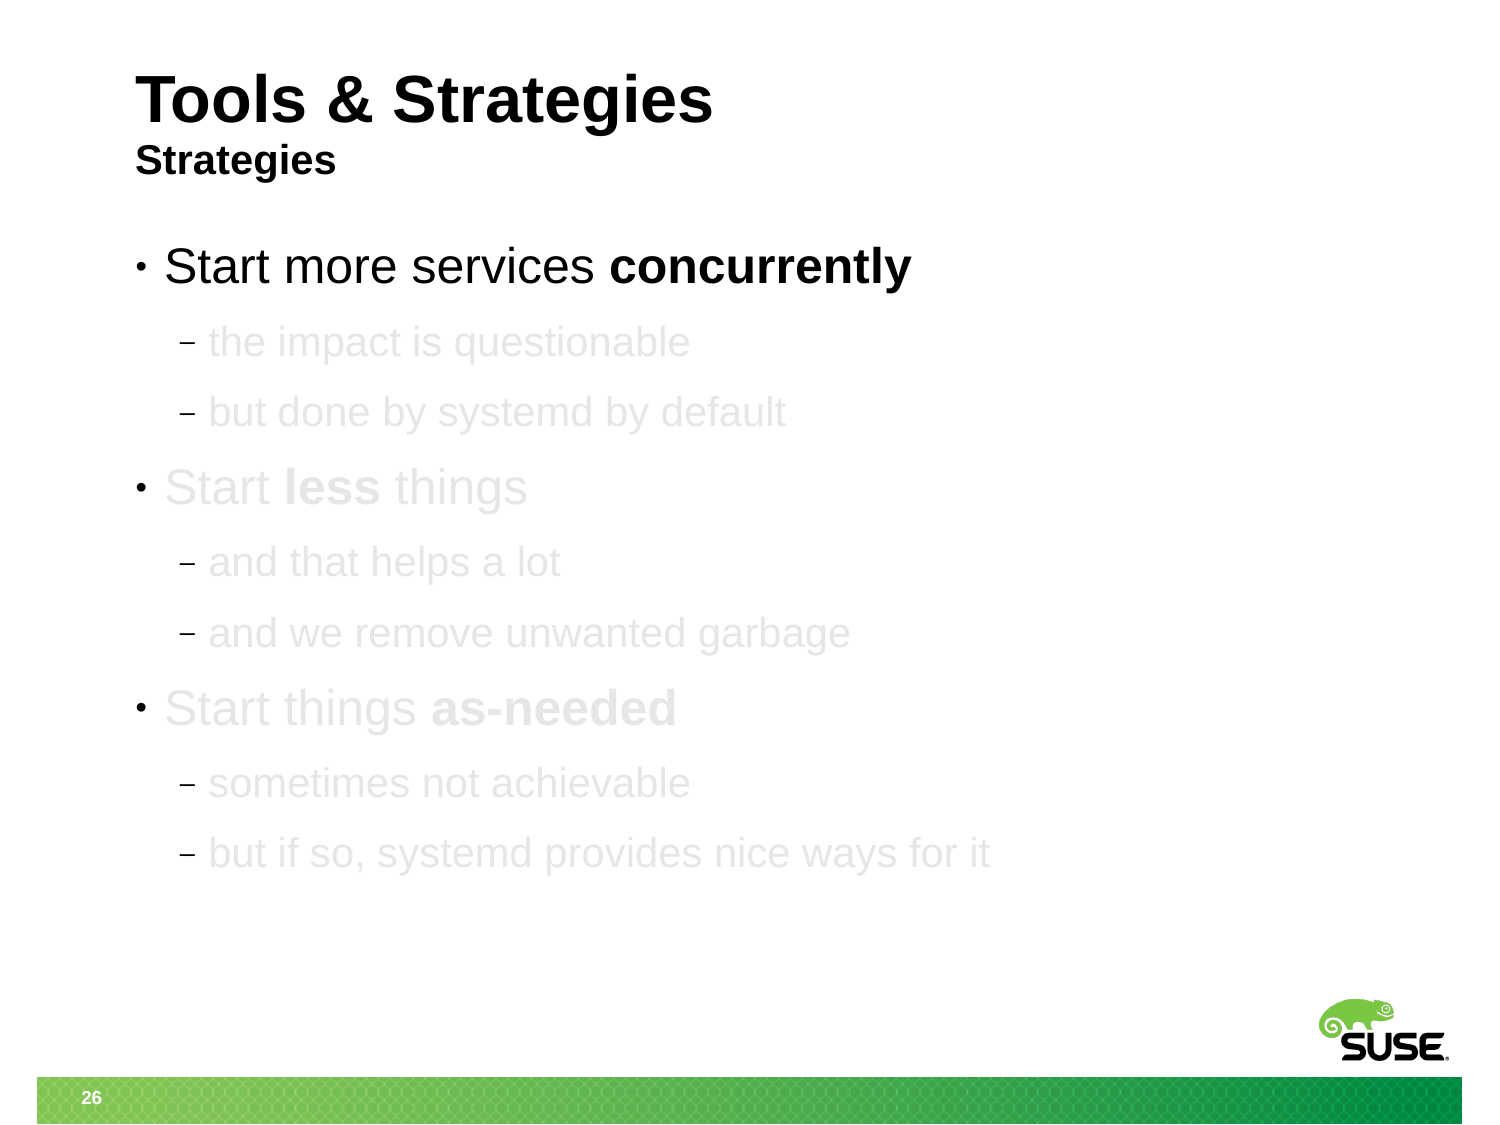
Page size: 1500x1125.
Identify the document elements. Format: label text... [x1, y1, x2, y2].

list Start more services concurrently the impact is questionable but done by systemd by default Start less things and that helps a lot and we remove unwanted garbage Start things as-needed sometimes not achievable but if so, systemd provides nice ways for it [135, 238, 1372, 982]
picture [37, 1077, 1462, 1124]
title Tools & Strategies Strategies [135, 41, 1372, 204]
picture [1319, 999, 1449, 1061]
